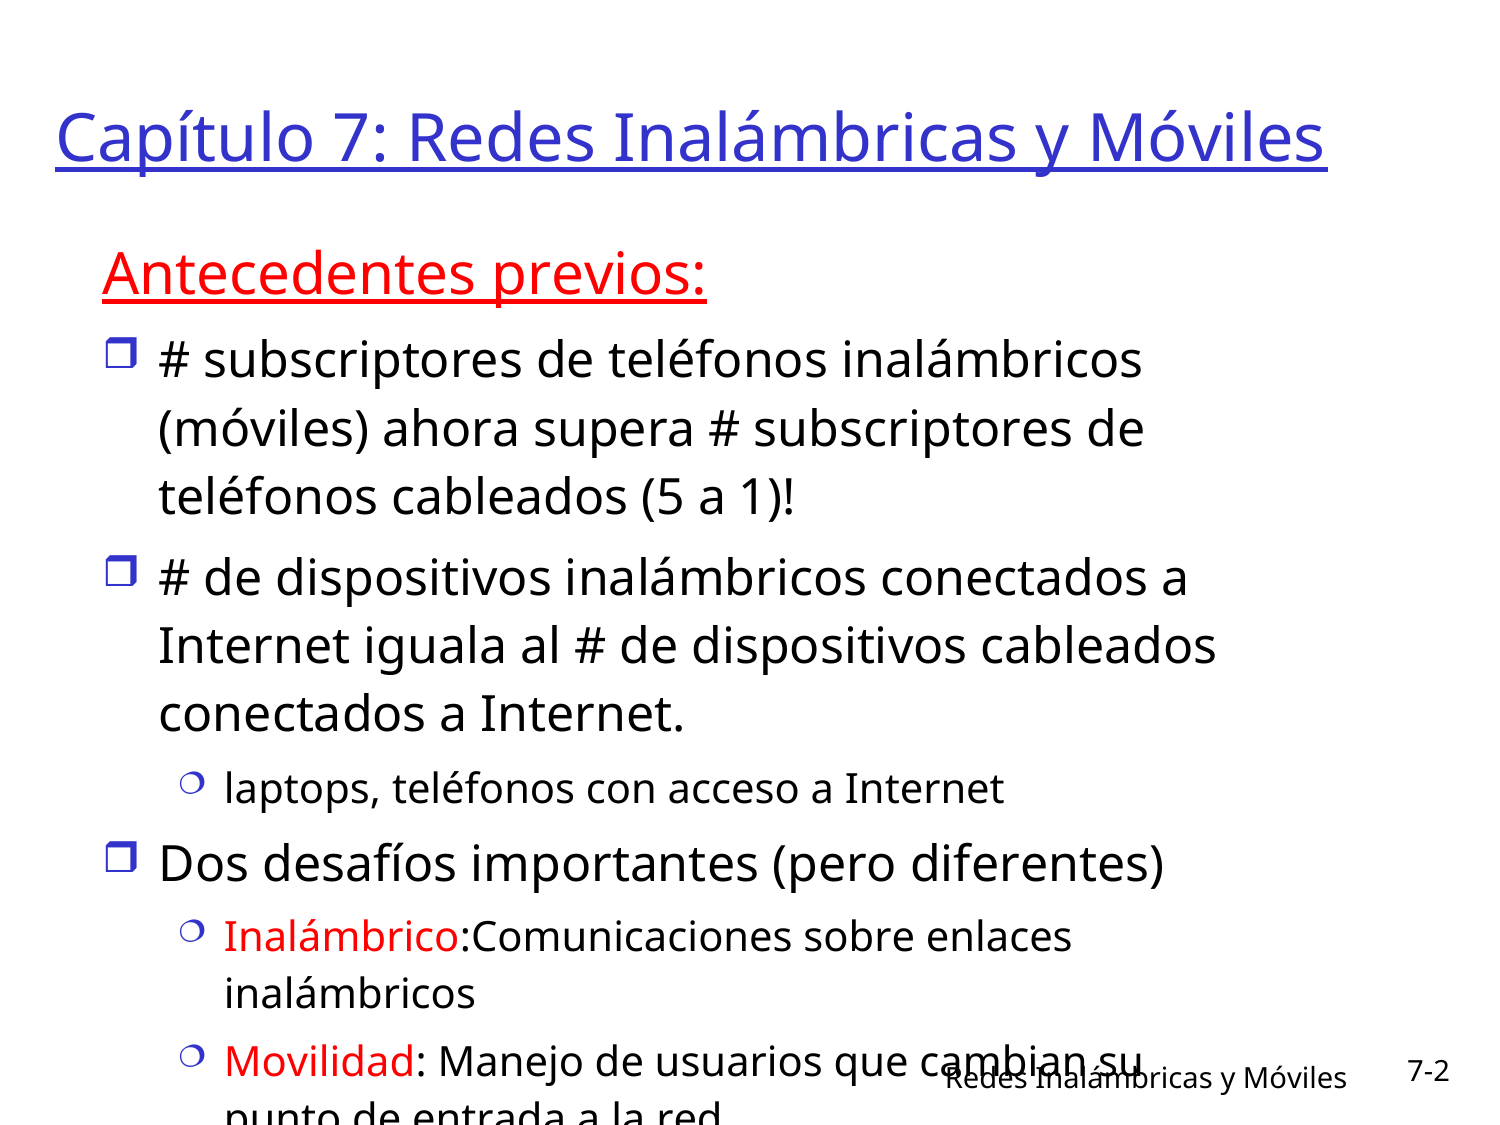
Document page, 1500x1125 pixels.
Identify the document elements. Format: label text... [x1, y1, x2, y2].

list Antecedentes previos: # subscriptores de teléfonos inalámbricos (móviles) ahora supera # subscriptores de teléfonos cableados (5 a 1)! # de dispositivos inalámbricos conectados a Internet iguala al # de dispositivos cableados conectados a Internet. laptops, teléfonos con acceso a Internet Dos desafíos importantes (pero diferentes) Inalámbrico:Comunicaciones sobre enlaces inalámbricos Movilidad: Manejo de usuarios que cambian su punto de entrada a la red [87, 224, 1286, 1125]
title Capítulo 7: Redes Inalámbricas y Móviles [40, 41, 1453, 230]
